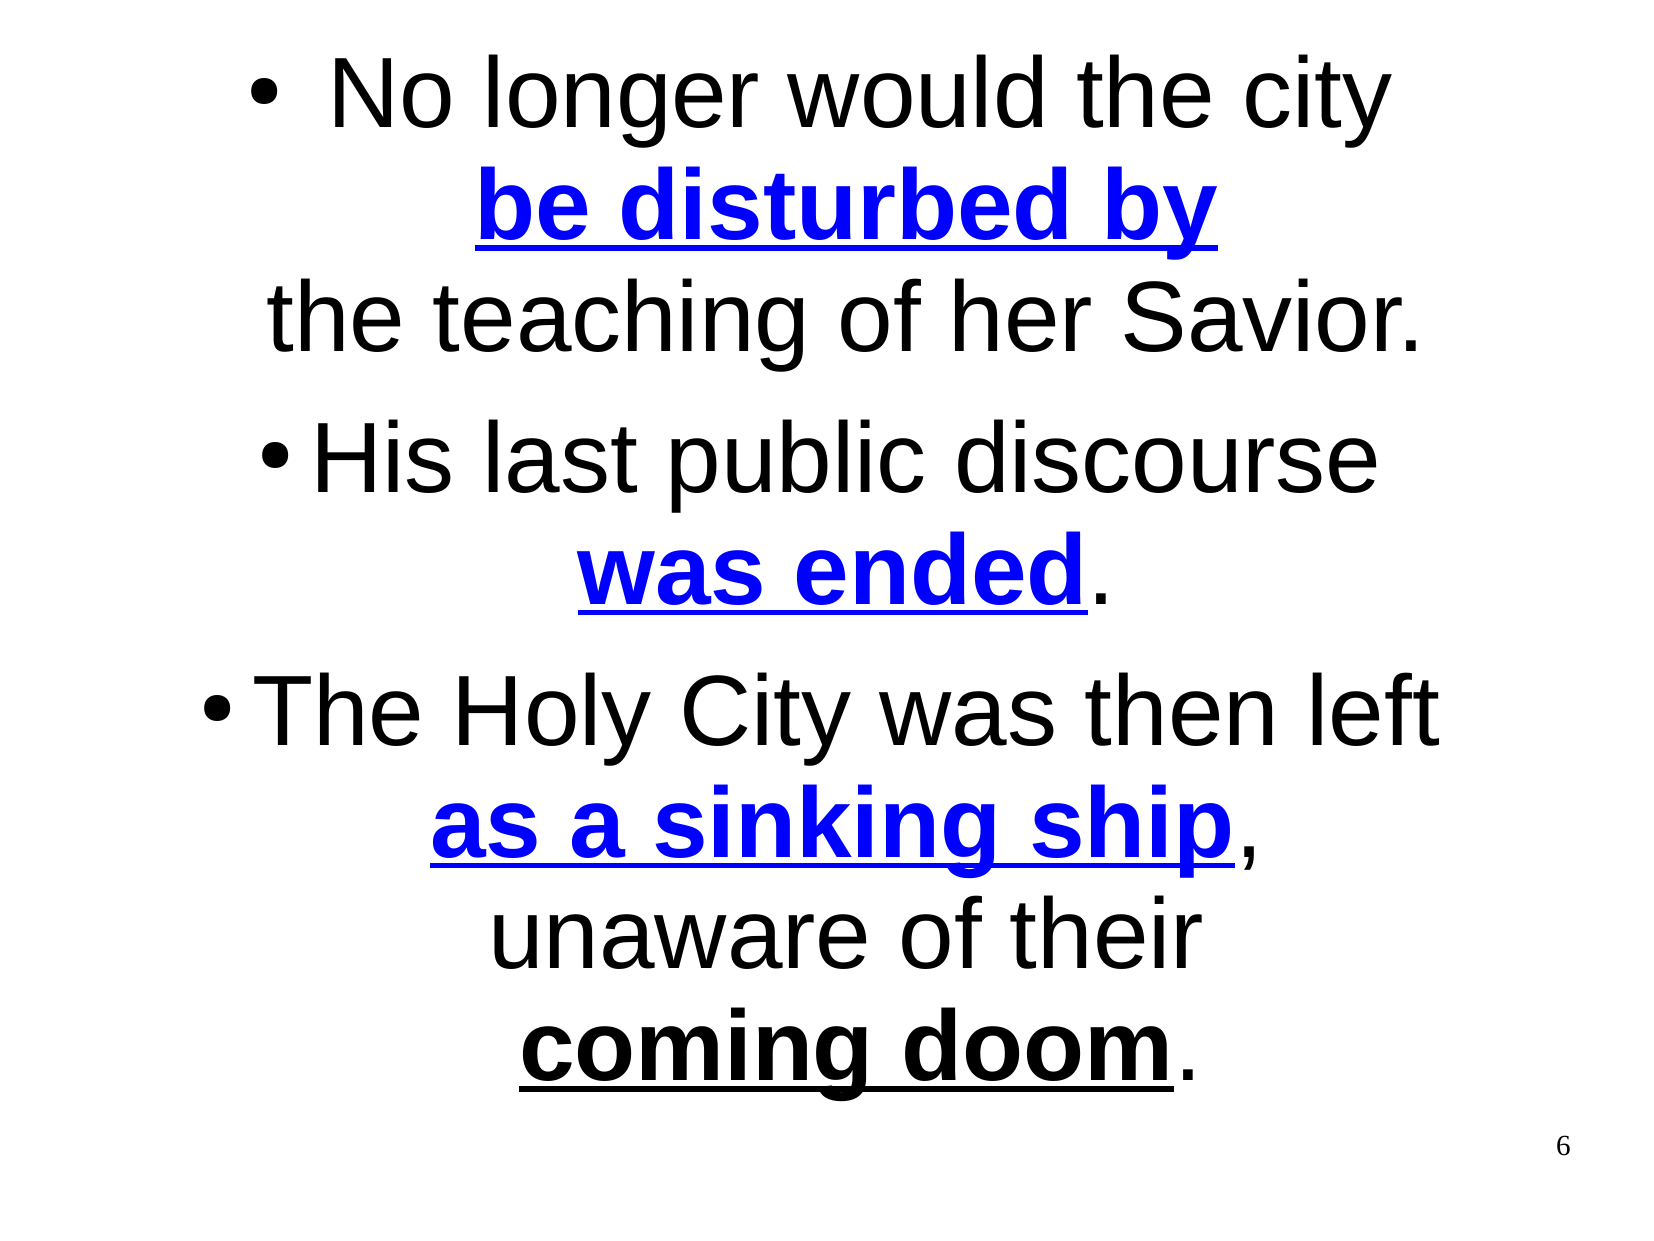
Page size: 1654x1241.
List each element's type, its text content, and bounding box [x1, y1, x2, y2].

list No longer would the city be disturbed by the teaching of her Savior. His last public discourse was ended. The Holy City was then left as a sinking ship, unaware of their coming doom. [37, 37, 1613, 1201]
